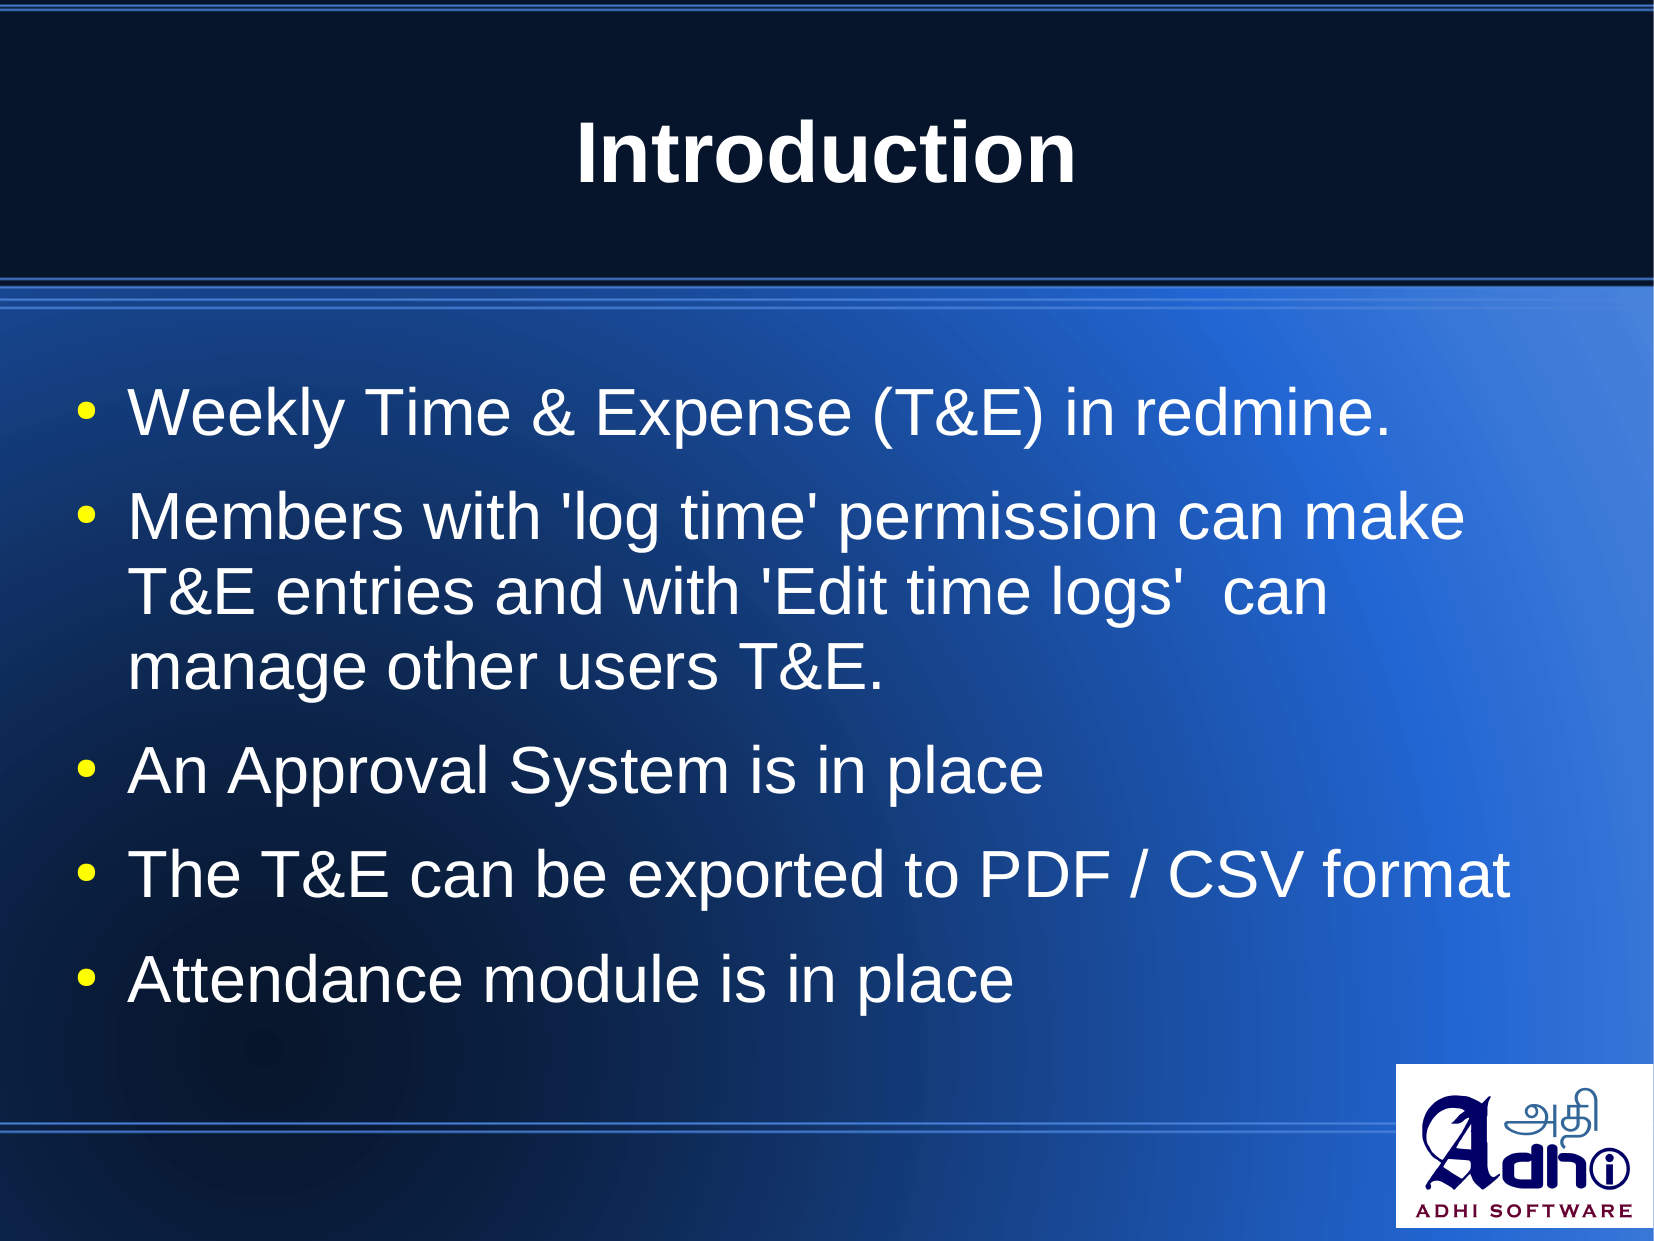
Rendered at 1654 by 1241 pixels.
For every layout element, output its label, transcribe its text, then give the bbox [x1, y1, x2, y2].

picture [0, 0, 1654, 1241]
title Introduction [82, 49, 1571, 257]
list Weekly Time & Expense (T&E) in redmine. Members with 'log time' permission can make T&E entries and with 'Edit time logs' can manage other users T&E. An Approval System is in place The T&E can be exported to PDF / CSV format Attendance module is in place [56, 375, 1561, 1121]
